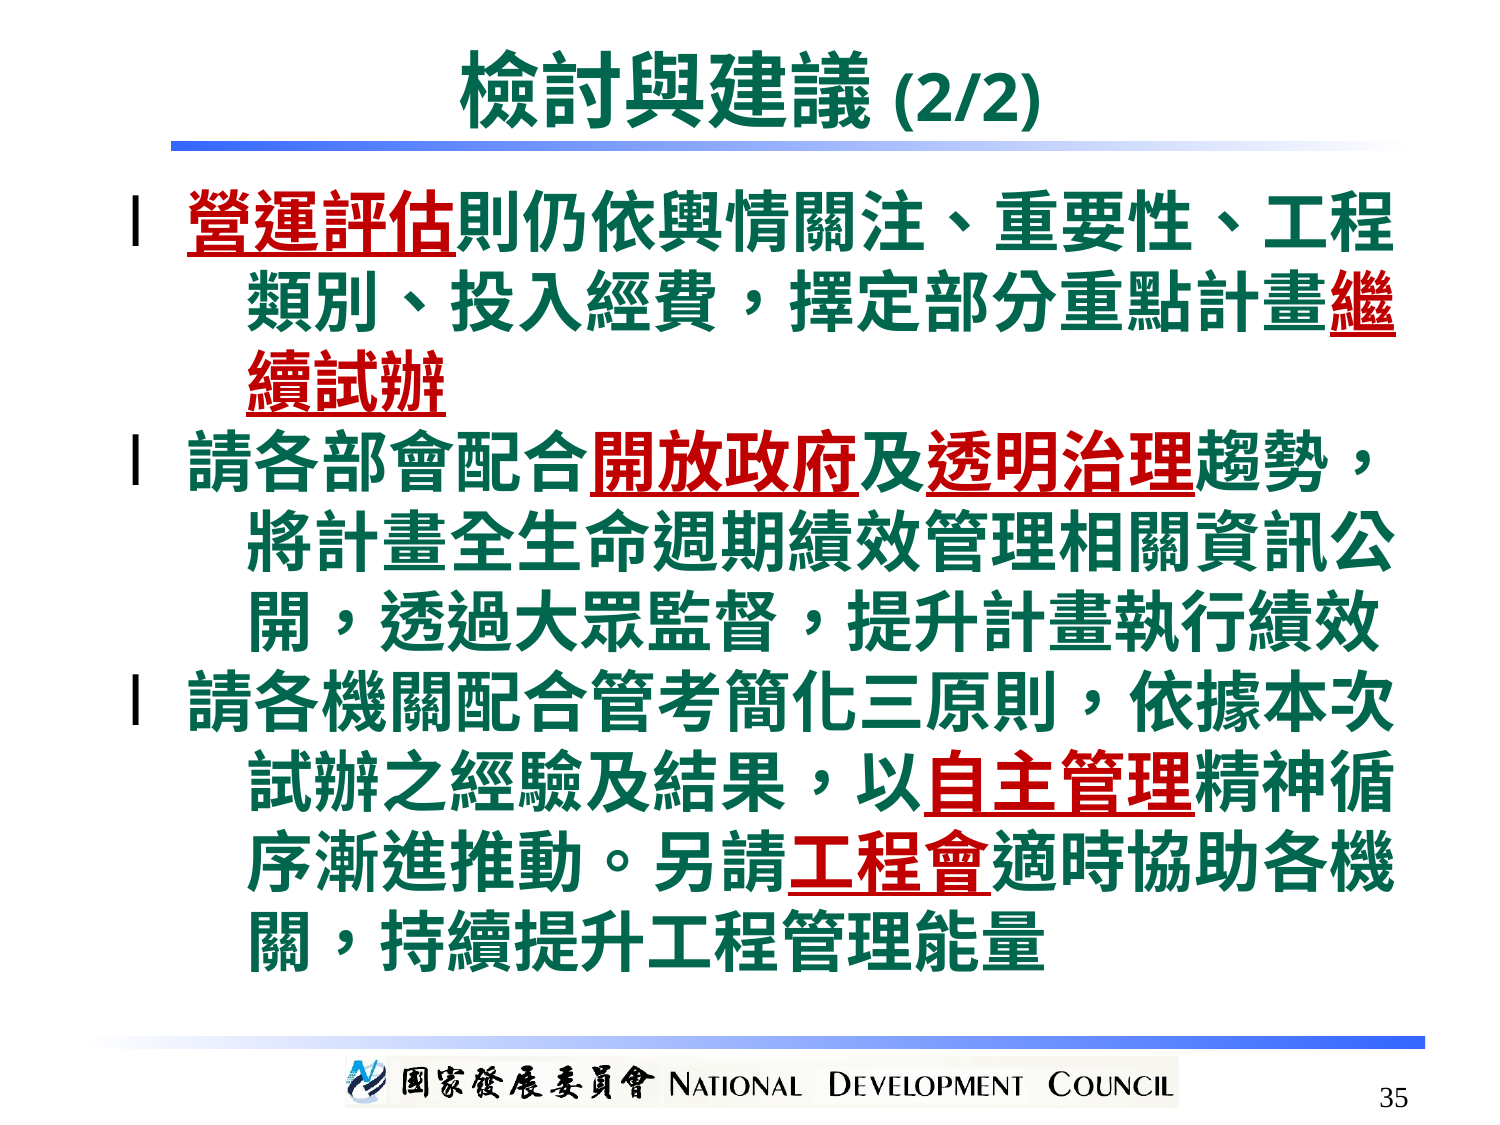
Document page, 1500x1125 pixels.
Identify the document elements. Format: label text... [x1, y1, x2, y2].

text_box 營運評估則仍依輿情關注、重要性、工程類別、投入經費，擇定部分重點計畫繼續試辦 請各部會配合開放政府及透明治理趨勢，將計畫全生命週期績效管理相關資訊公開，透過大眾監督，提升計畫執行績效 請各機關配合管考簡化三原則，依據本次試辦之經驗及結果，以自主管理精神循序漸進推動。另請工程會適時協助各機關，持續提升工程管理能量 [112, 172, 1412, 996]
text_box 檢討與建議(2/2) [41, 31, 1459, 146]
text_box 35 [1364, 1070, 1490, 1106]
